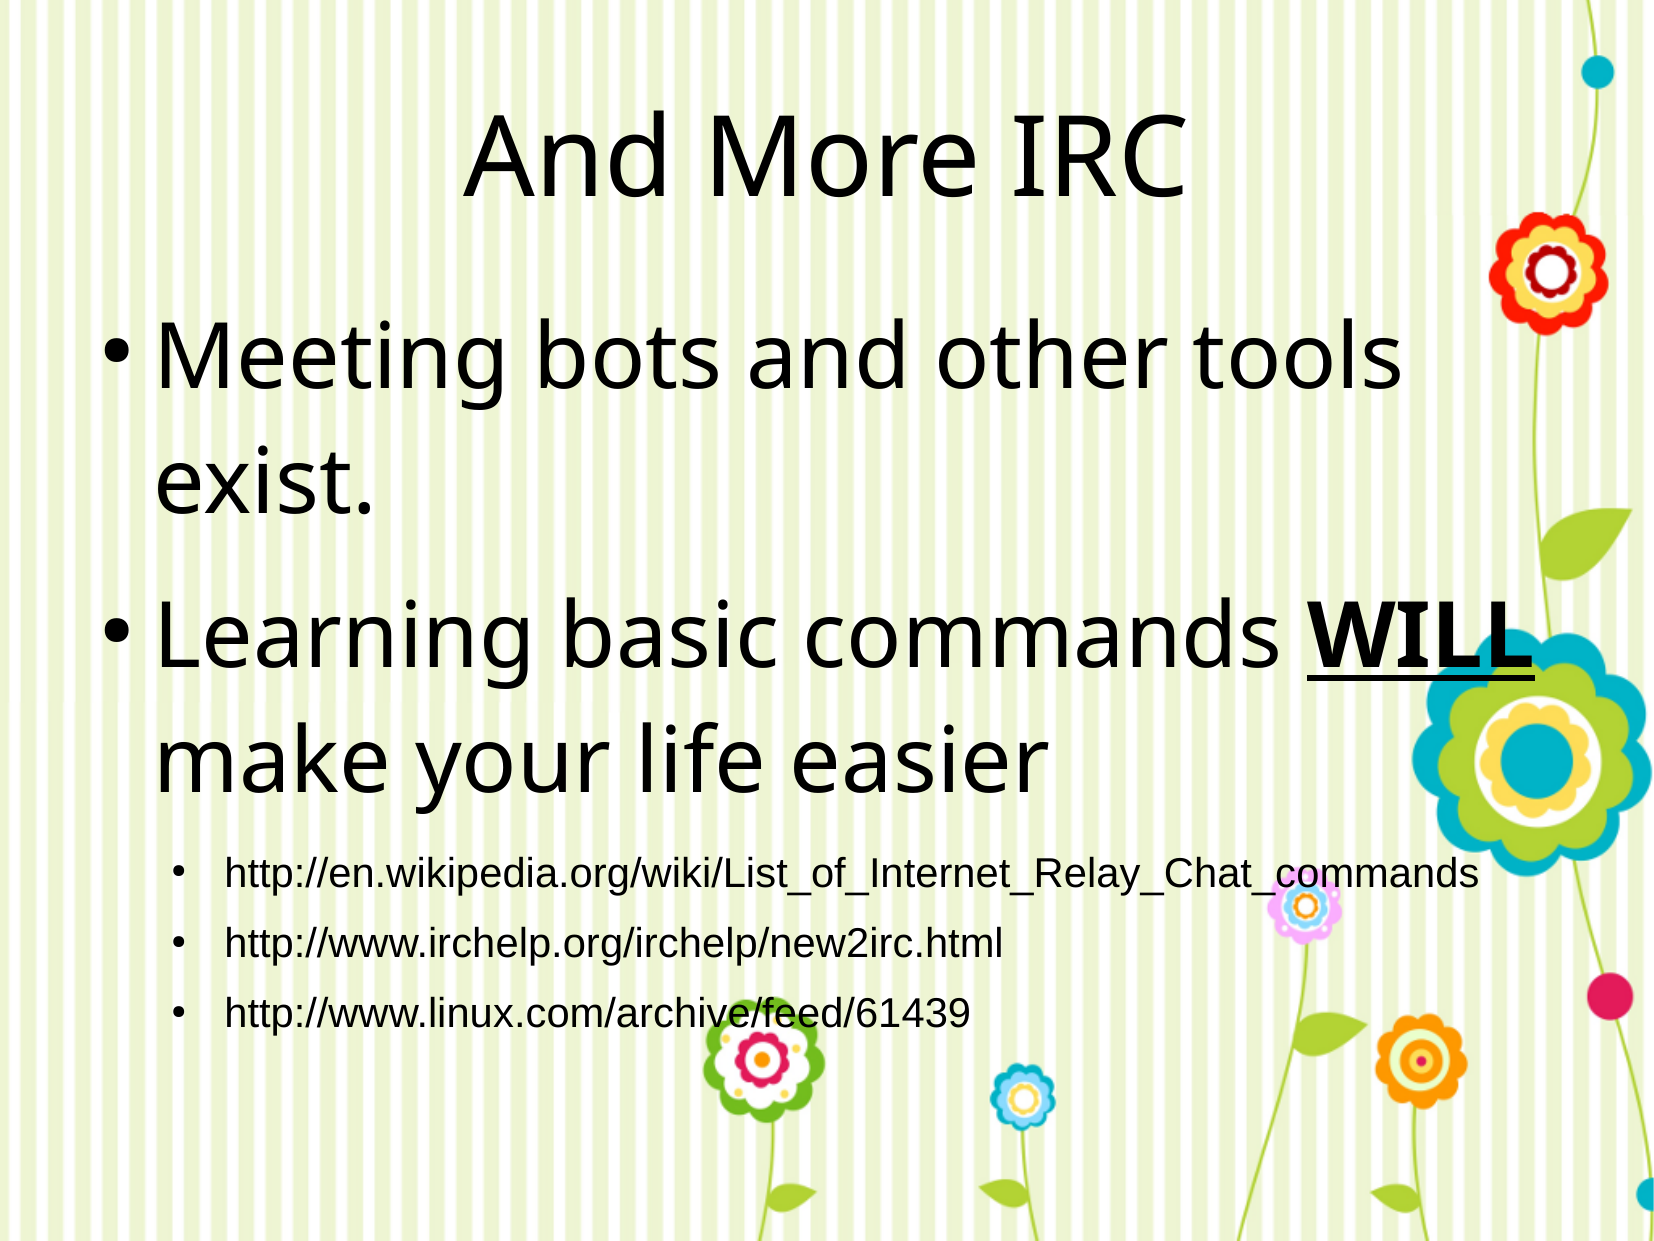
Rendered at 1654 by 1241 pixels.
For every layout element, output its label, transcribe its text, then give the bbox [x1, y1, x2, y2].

picture [0, 0, 1654, 1241]
list Meeting bots and other tools exist. Learning basic commands WILL make your life easier http://en.wikipedia.org/wiki/List_of_Internet_Relay_Chat_commands http://www.irchelp.org/irchelp/new2irc.html http://www.linux.com/archive/feed/61439 [82, 290, 1571, 1186]
title And More IRC [82, 56, 1571, 250]
